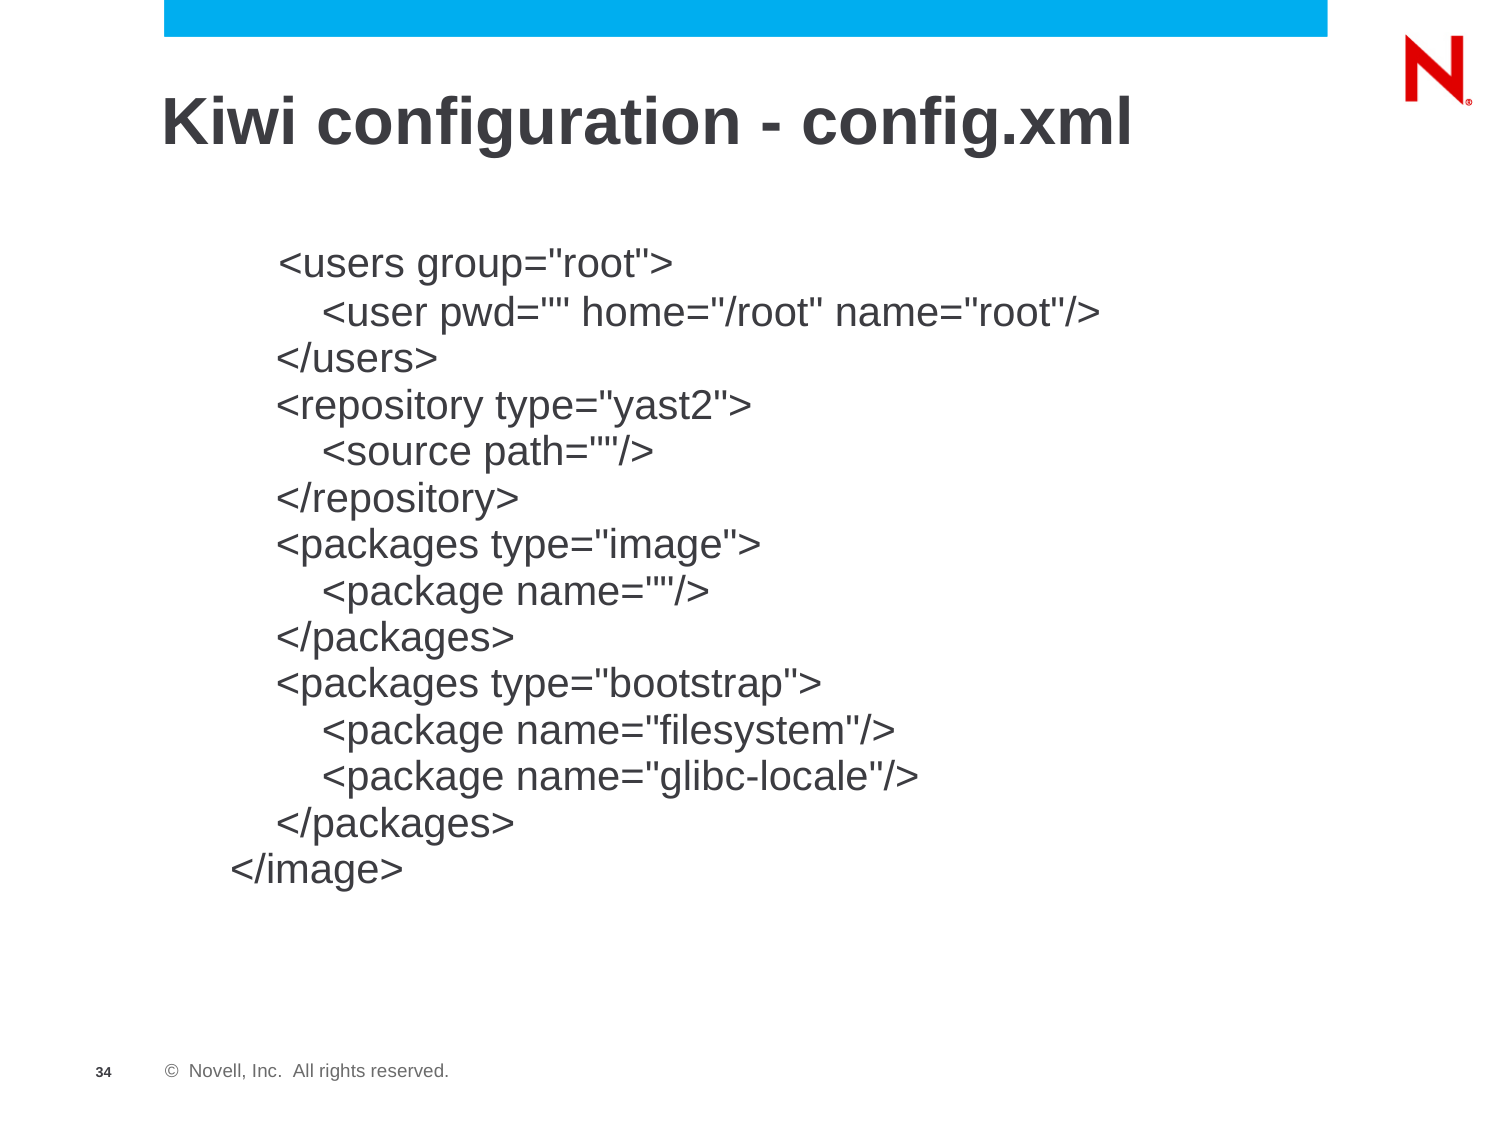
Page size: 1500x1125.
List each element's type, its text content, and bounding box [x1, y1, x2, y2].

text_box <users group="root"> <user pwd="" home="/root" name="root"/> </users> <repository type="yast2"> <source path=""/> </repository> <packages type="image"> <package name=""/> </packages> <packages type="bootstrap"> <package name="filesystem"/> <package name="glibc-locale"/> </packages> </image> [229, 232, 1278, 920]
picture [1403, 32, 1473, 107]
title Kiwi configuration - config.xml [161, 41, 1383, 205]
